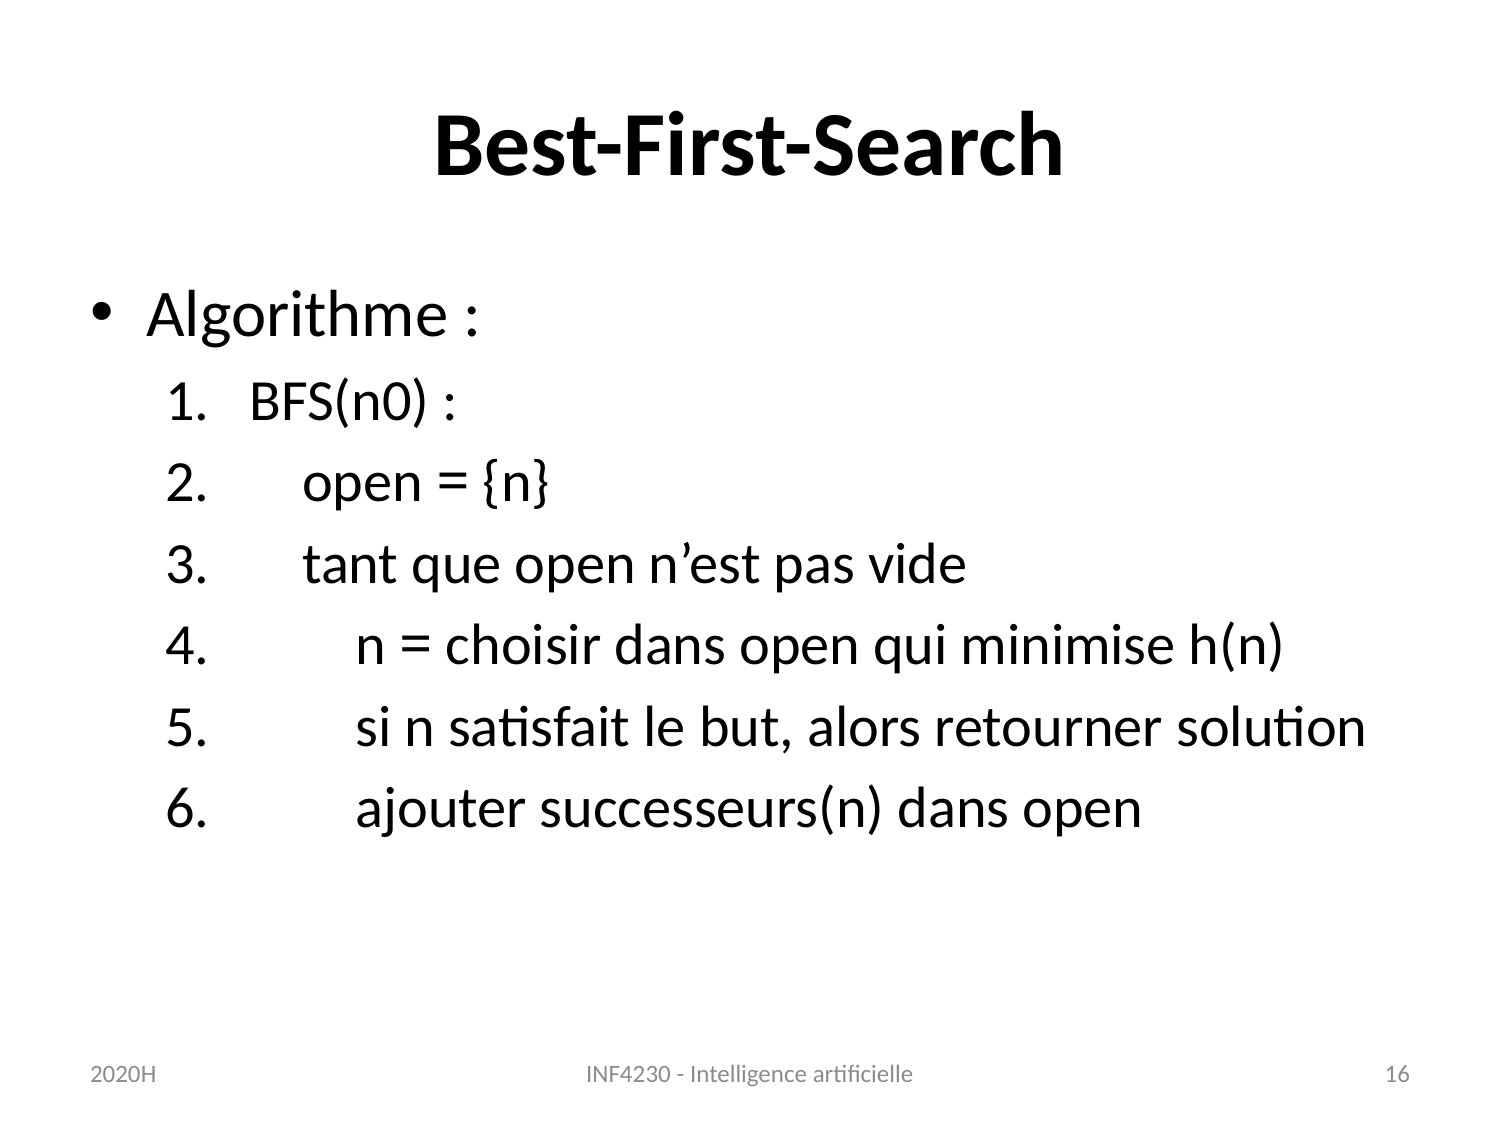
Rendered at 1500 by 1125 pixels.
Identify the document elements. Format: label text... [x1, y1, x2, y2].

slide_number <numéro> [1074, 1042, 1425, 1103]
title Best-First-Search [75, 45, 1425, 233]
footer INF4230 - Intelligence artificielle [512, 1042, 988, 1103]
list Algorithme : BFS(n0) : open = {n} tant que open n’est pas vide n = choisir dans open qui minimise h(n) si n satisfait le but, alors retourner solution ajouter successeurs(n) dans open [75, 262, 1425, 1005]
slide_number 2020H [75, 1042, 425, 1103]
